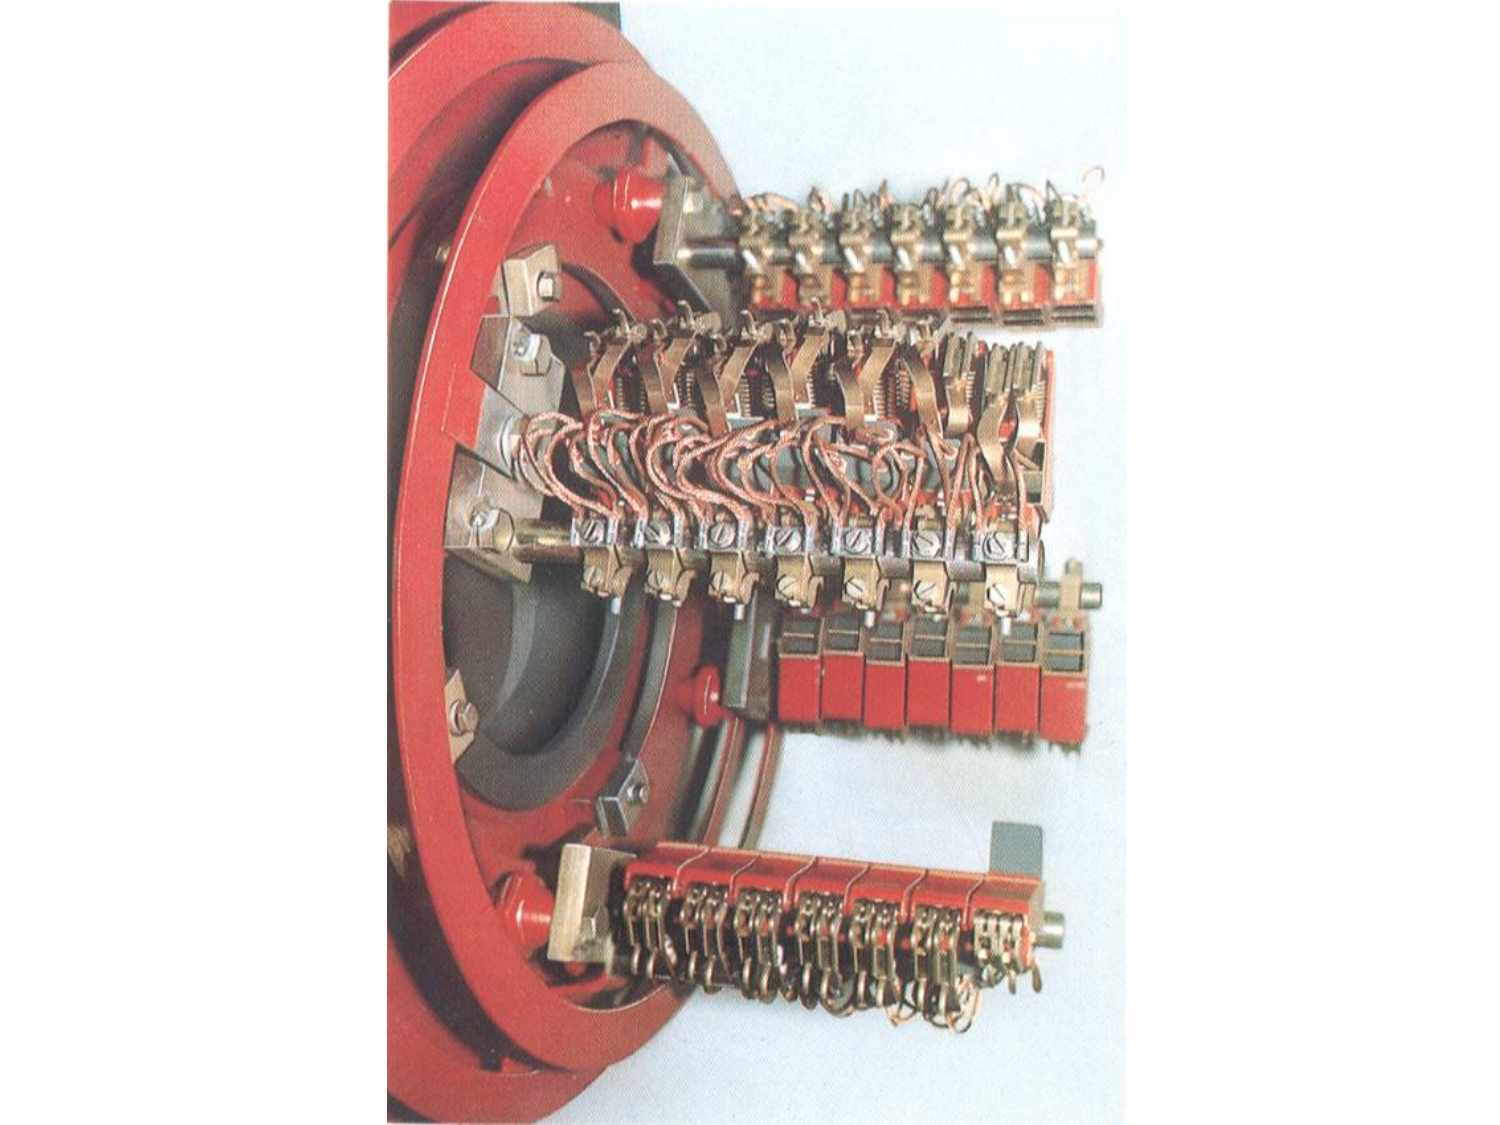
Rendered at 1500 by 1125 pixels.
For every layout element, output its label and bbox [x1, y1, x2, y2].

picture [387, 0, 1127, 1125]
